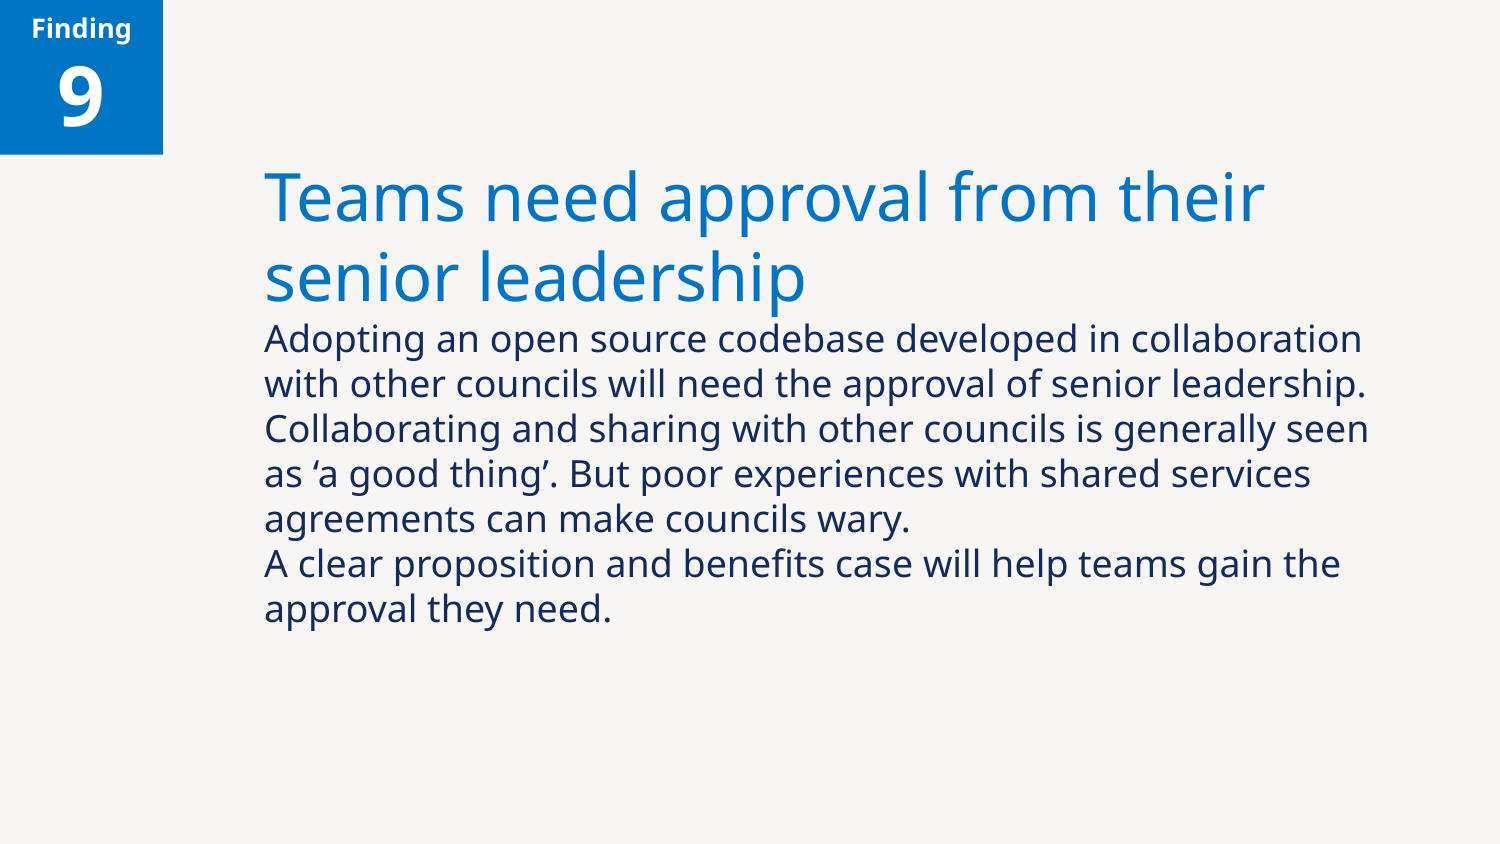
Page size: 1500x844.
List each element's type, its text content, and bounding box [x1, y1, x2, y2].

title Teams need approval from their senior leadership Adopting an open source codebase developed in collaboration with other councils will need the approval of senior leadership. Collaborating and sharing with other councils is generally seen as ‘a good thing’. But poor experiences with shared services agreements can make councils wary. A clear proposition and benefits case will help teams gain the approval they need. [264, 154, 1373, 792]
text_box Finding 9 [0, 0, 163, 155]
